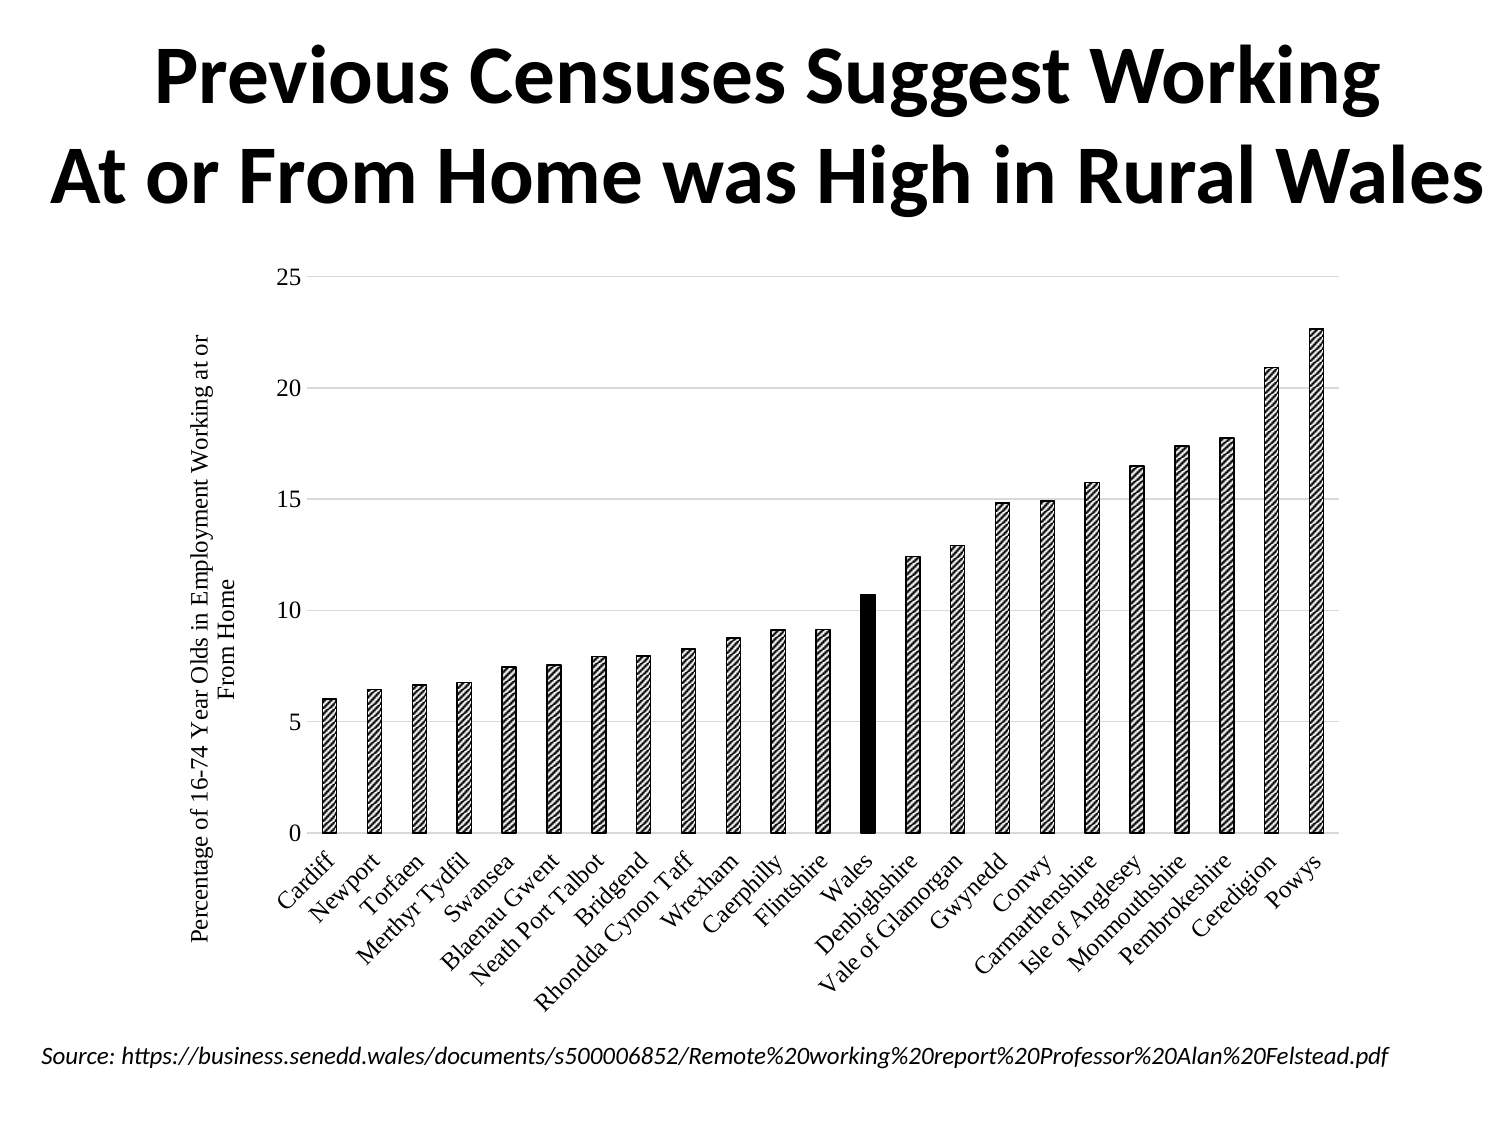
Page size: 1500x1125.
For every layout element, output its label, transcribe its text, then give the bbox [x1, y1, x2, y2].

text_box Source: https://business.senedd.wales/documents/s500006852/Remote%20working%20report%20Professor%20Alan%20Felstead.pdf [26, 1032, 1427, 1078]
chart [151, 247, 1364, 1032]
text_box Previous Censuses Suggest Working At or From Home was High in Rural Wales [27, 13, 1500, 231]
